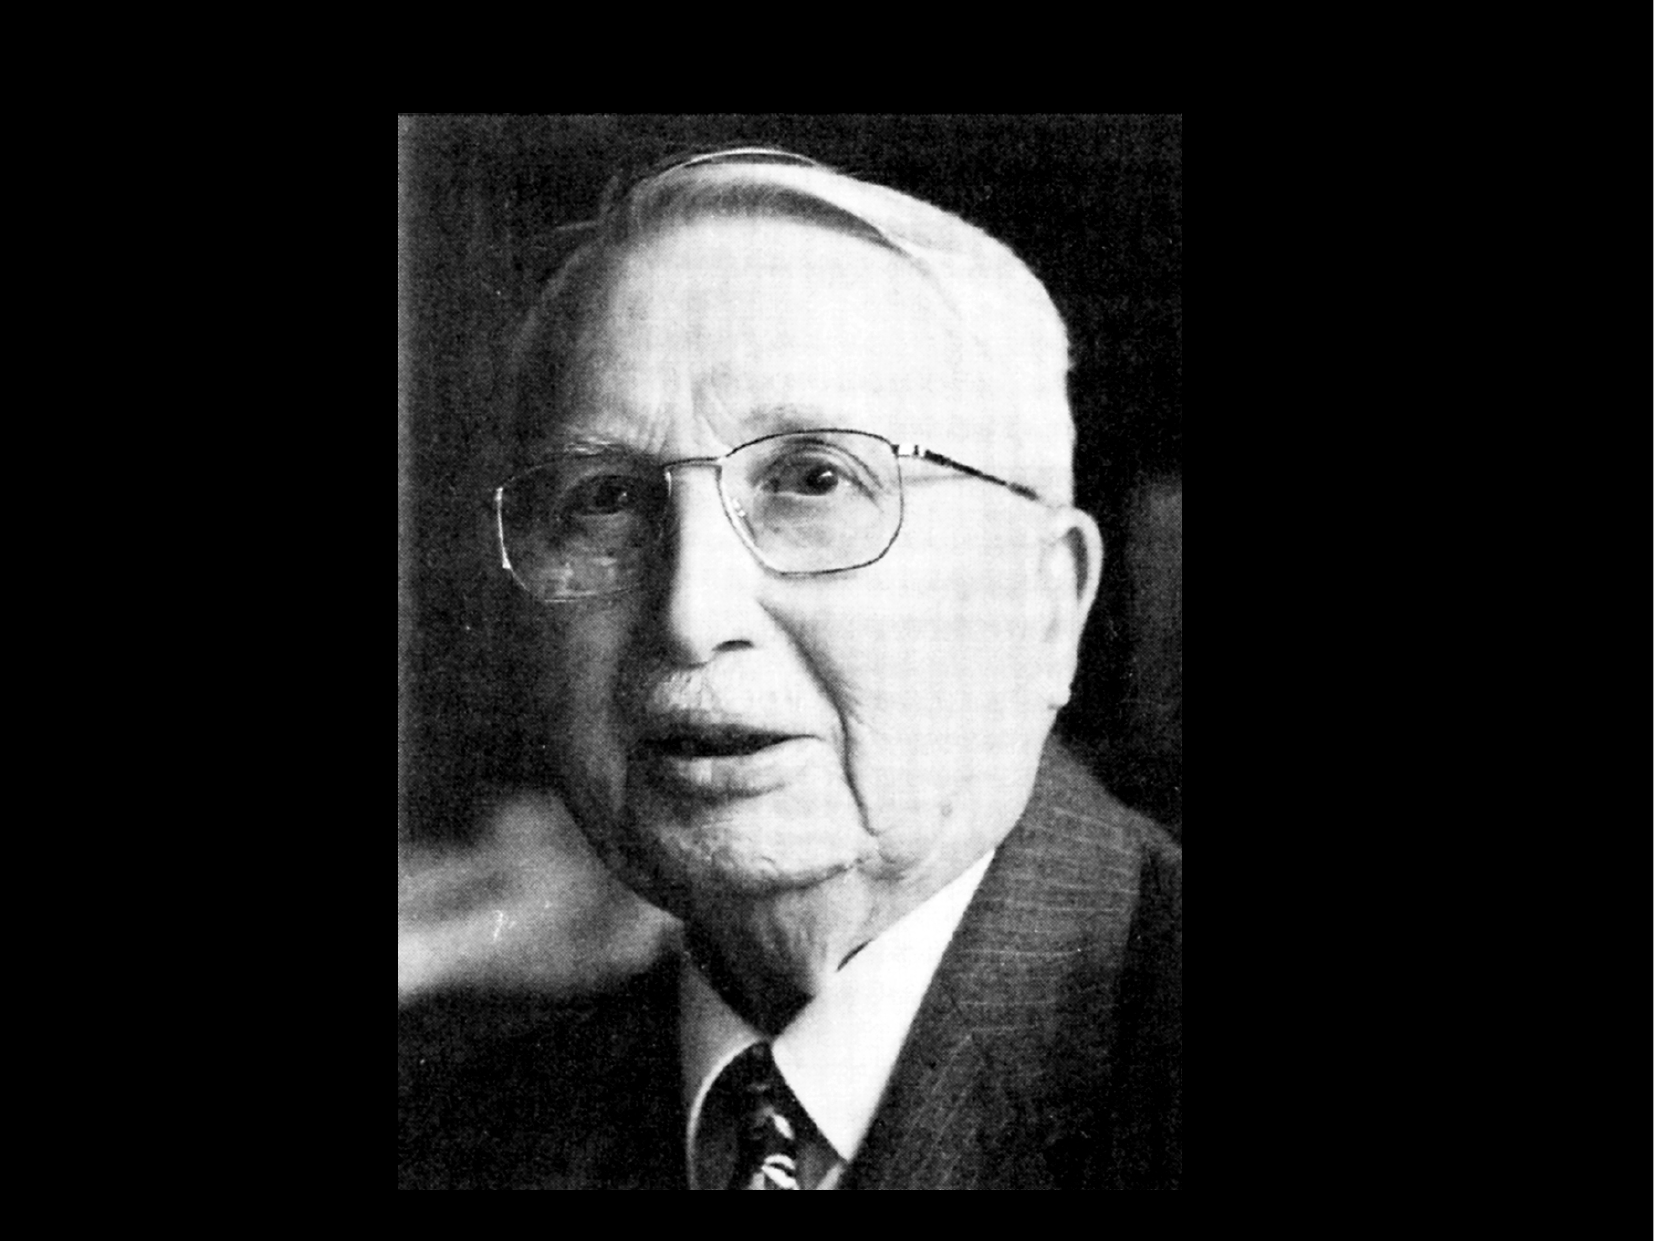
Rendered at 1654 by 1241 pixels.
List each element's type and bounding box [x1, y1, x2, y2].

text_box [0, 0, 1654, 1241]
picture [398, 113, 1182, 1190]
